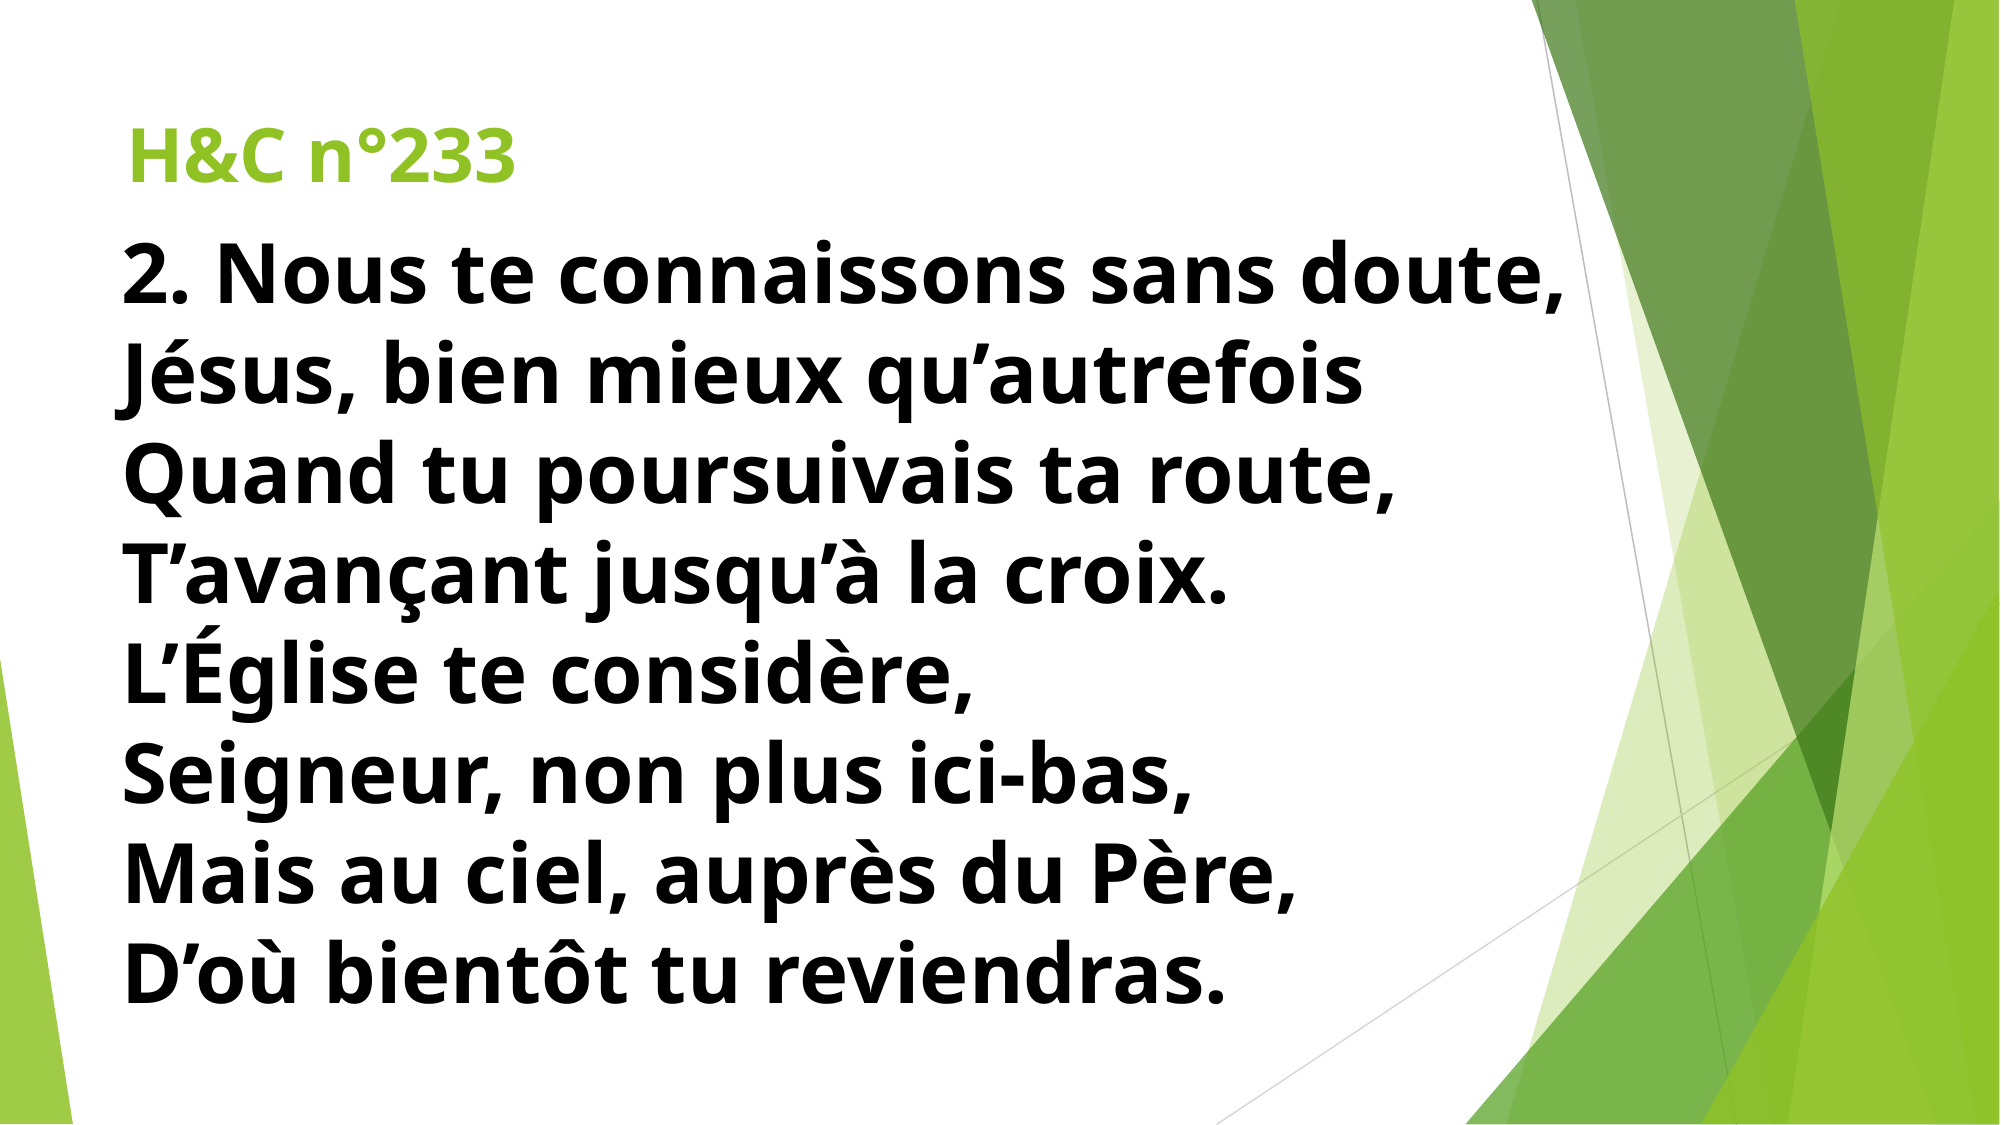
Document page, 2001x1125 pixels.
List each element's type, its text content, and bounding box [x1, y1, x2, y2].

text_box 2. Nous te connaissons sans doute, Jésus, bien mieux qu’autrefois Quand tu poursuivais ta route, T’avançant jusqu’à la croix. L’Église te considère, Seigneur, non plus ici-bas, Mais au ciel, auprès du Père, D’où bientôt tu reviendras. [106, 213, 1973, 1037]
text_box H&C n°233 [111, 99, 1522, 213]
